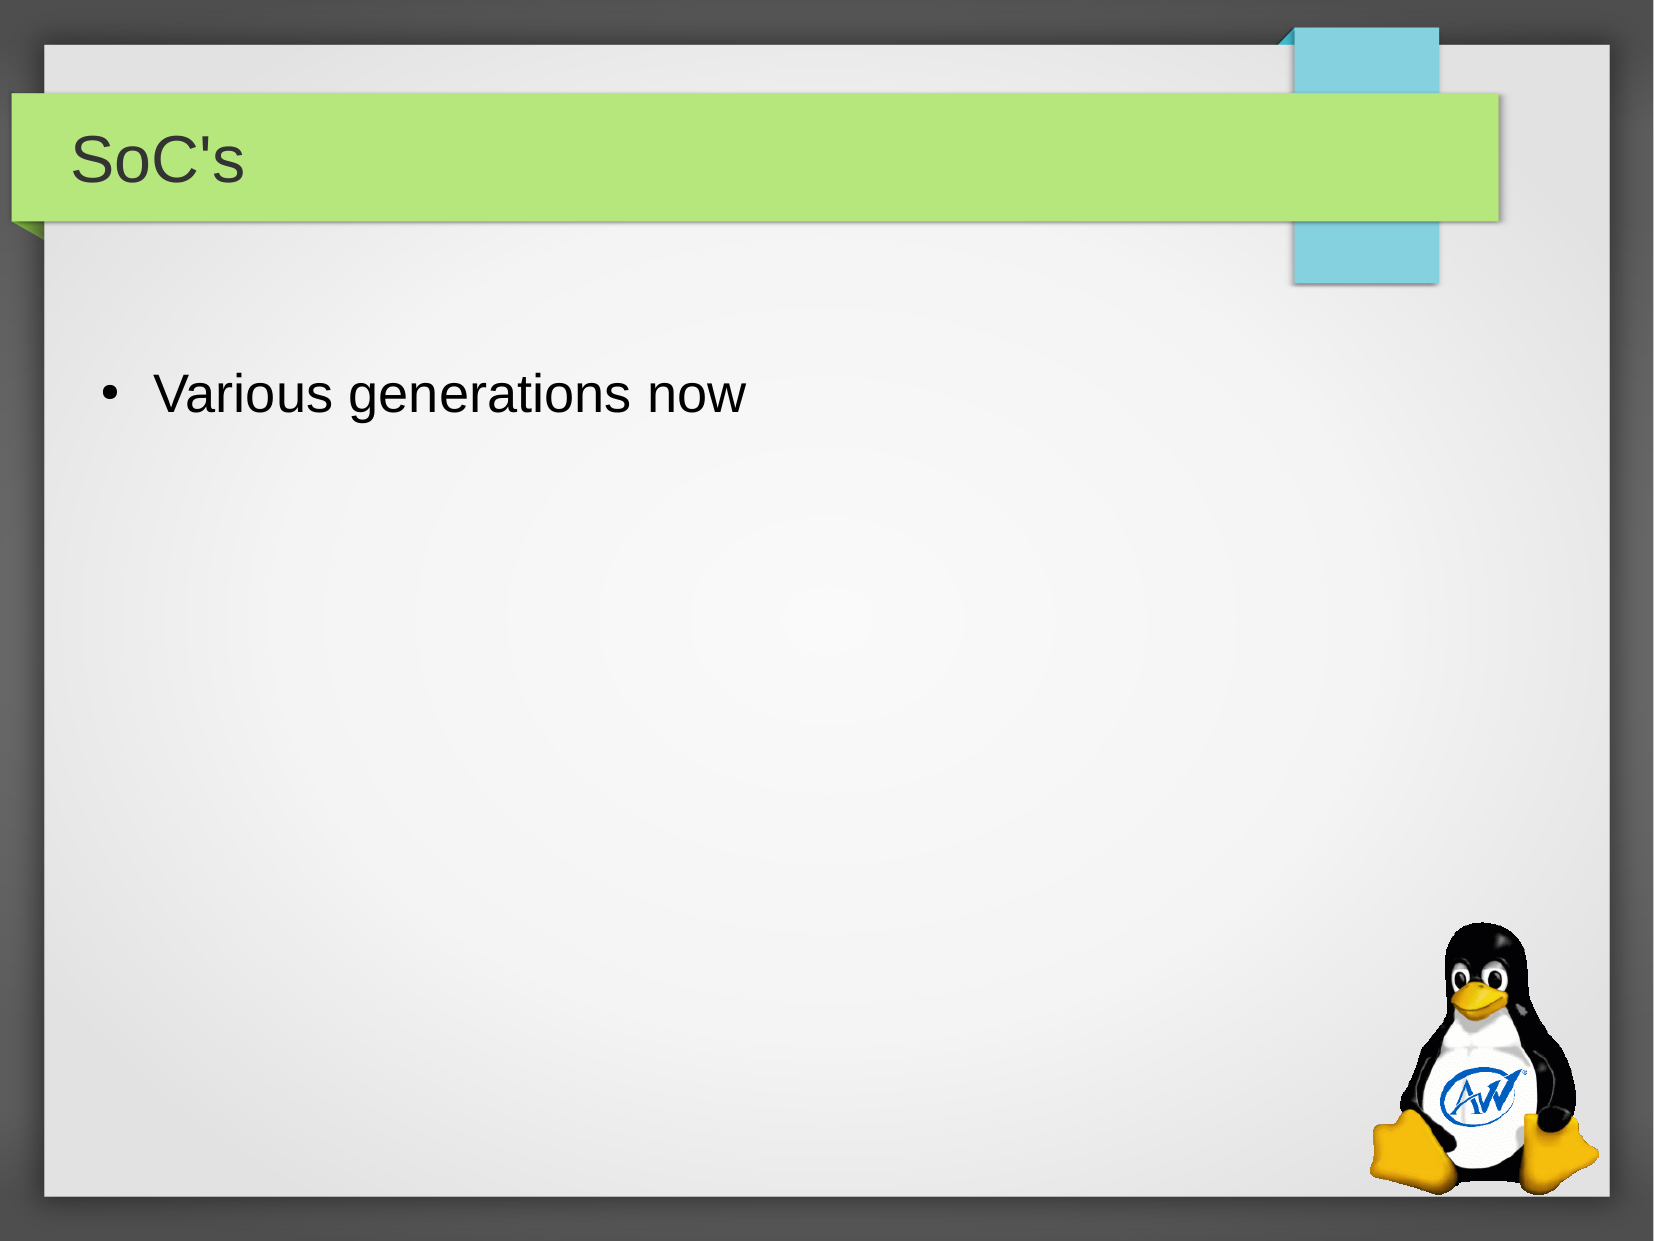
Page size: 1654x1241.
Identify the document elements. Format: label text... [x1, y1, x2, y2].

list Various generations now [82, 343, 1538, 1063]
picture [0, 0, 1654, 1241]
title SoC's [70, 106, 1229, 213]
